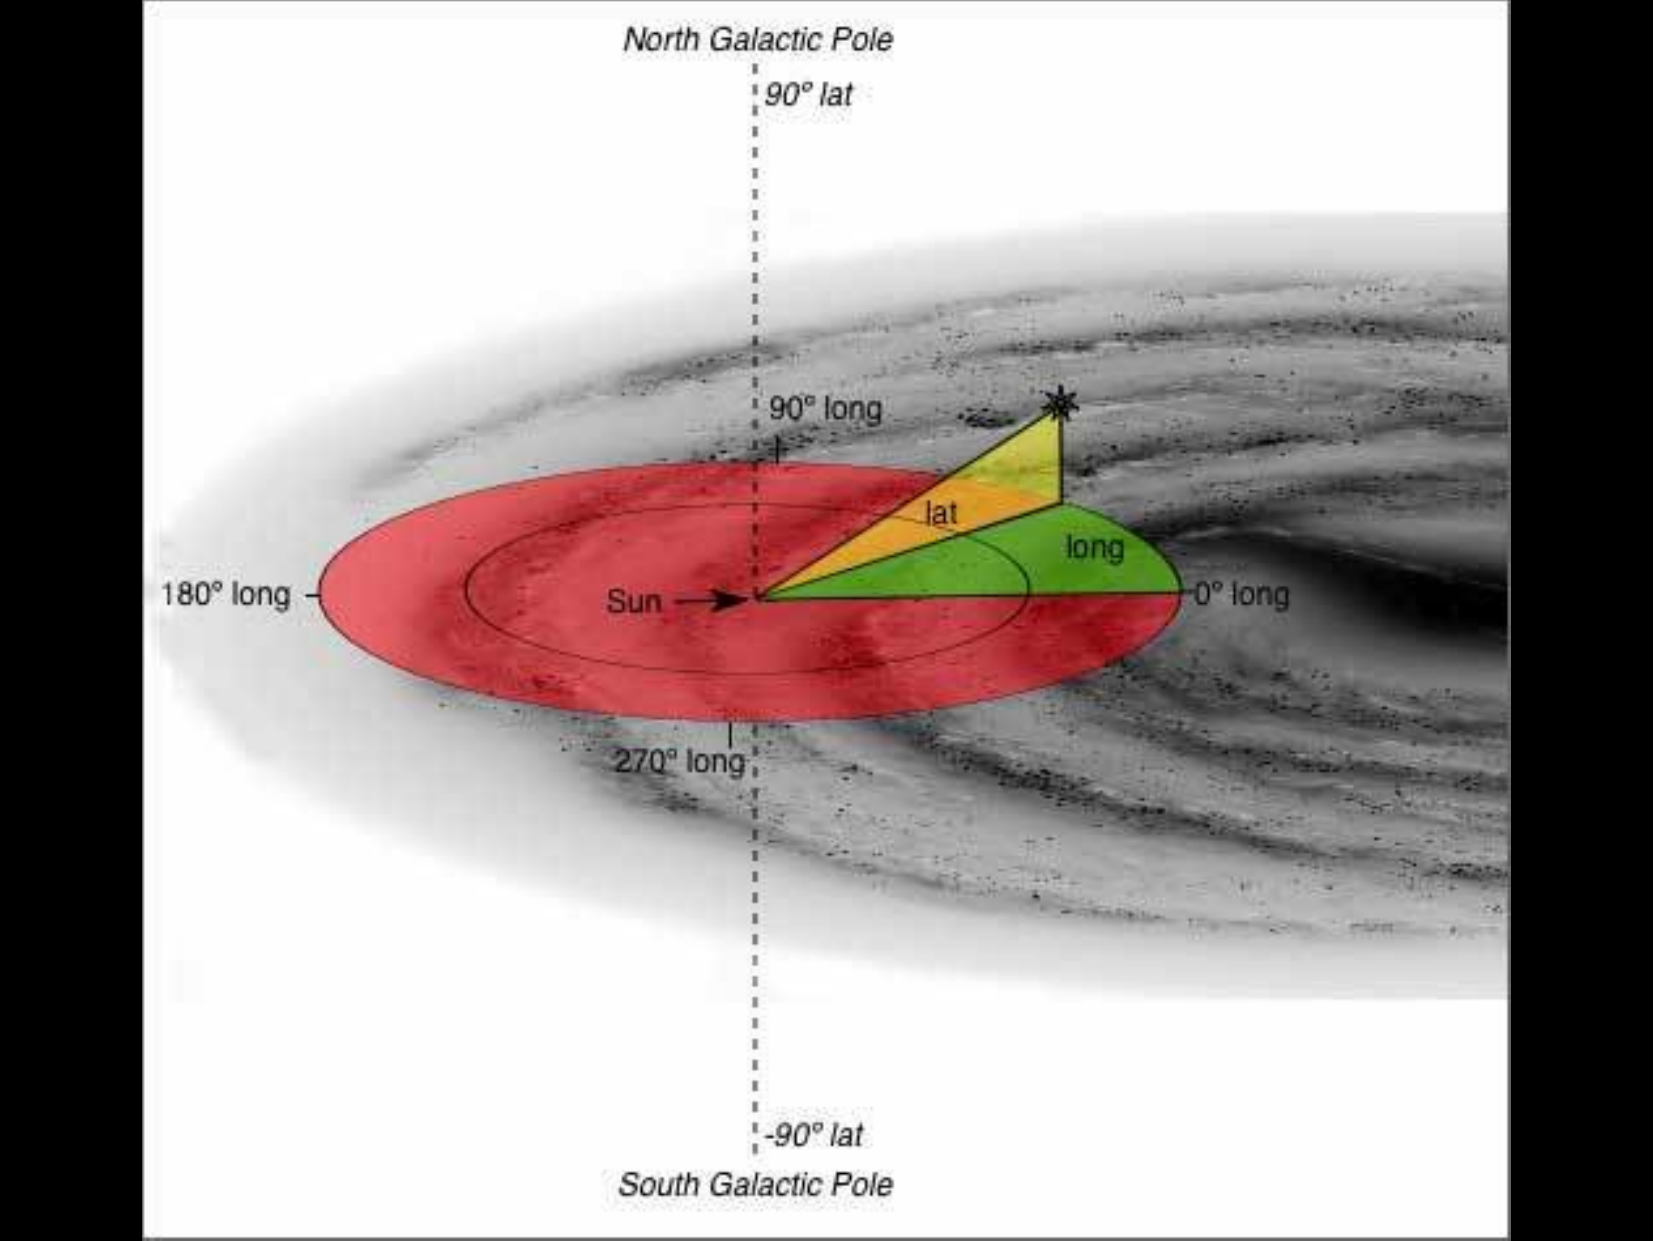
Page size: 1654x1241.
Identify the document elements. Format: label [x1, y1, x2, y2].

picture [142, 0, 1511, 1241]
